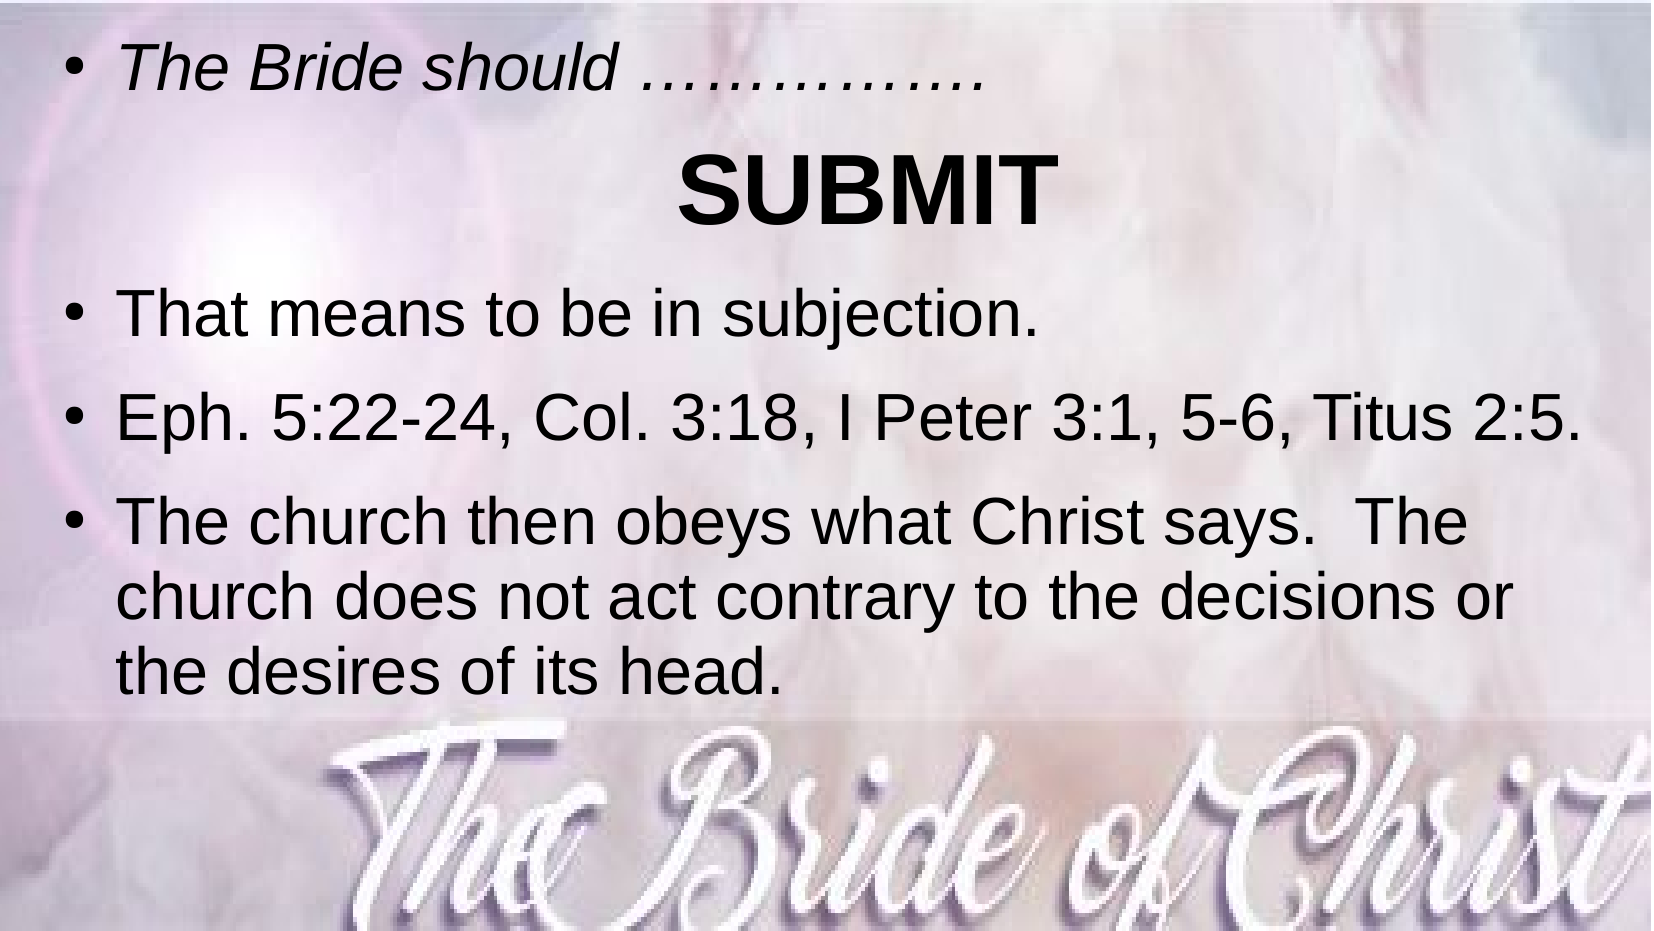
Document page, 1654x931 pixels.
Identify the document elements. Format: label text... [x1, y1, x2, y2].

list The Bride should ……………. SUBMIT That means to be in subjection. Eph. 5:22-24, Col. 3:18, I Peter 3:1, 5-6, Titus 2:5. The church then obeys what Christ says. The church does not act contrary to the decisions or the desires of its head. [45, 30, 1621, 796]
picture [0, 0, 1651, 931]
